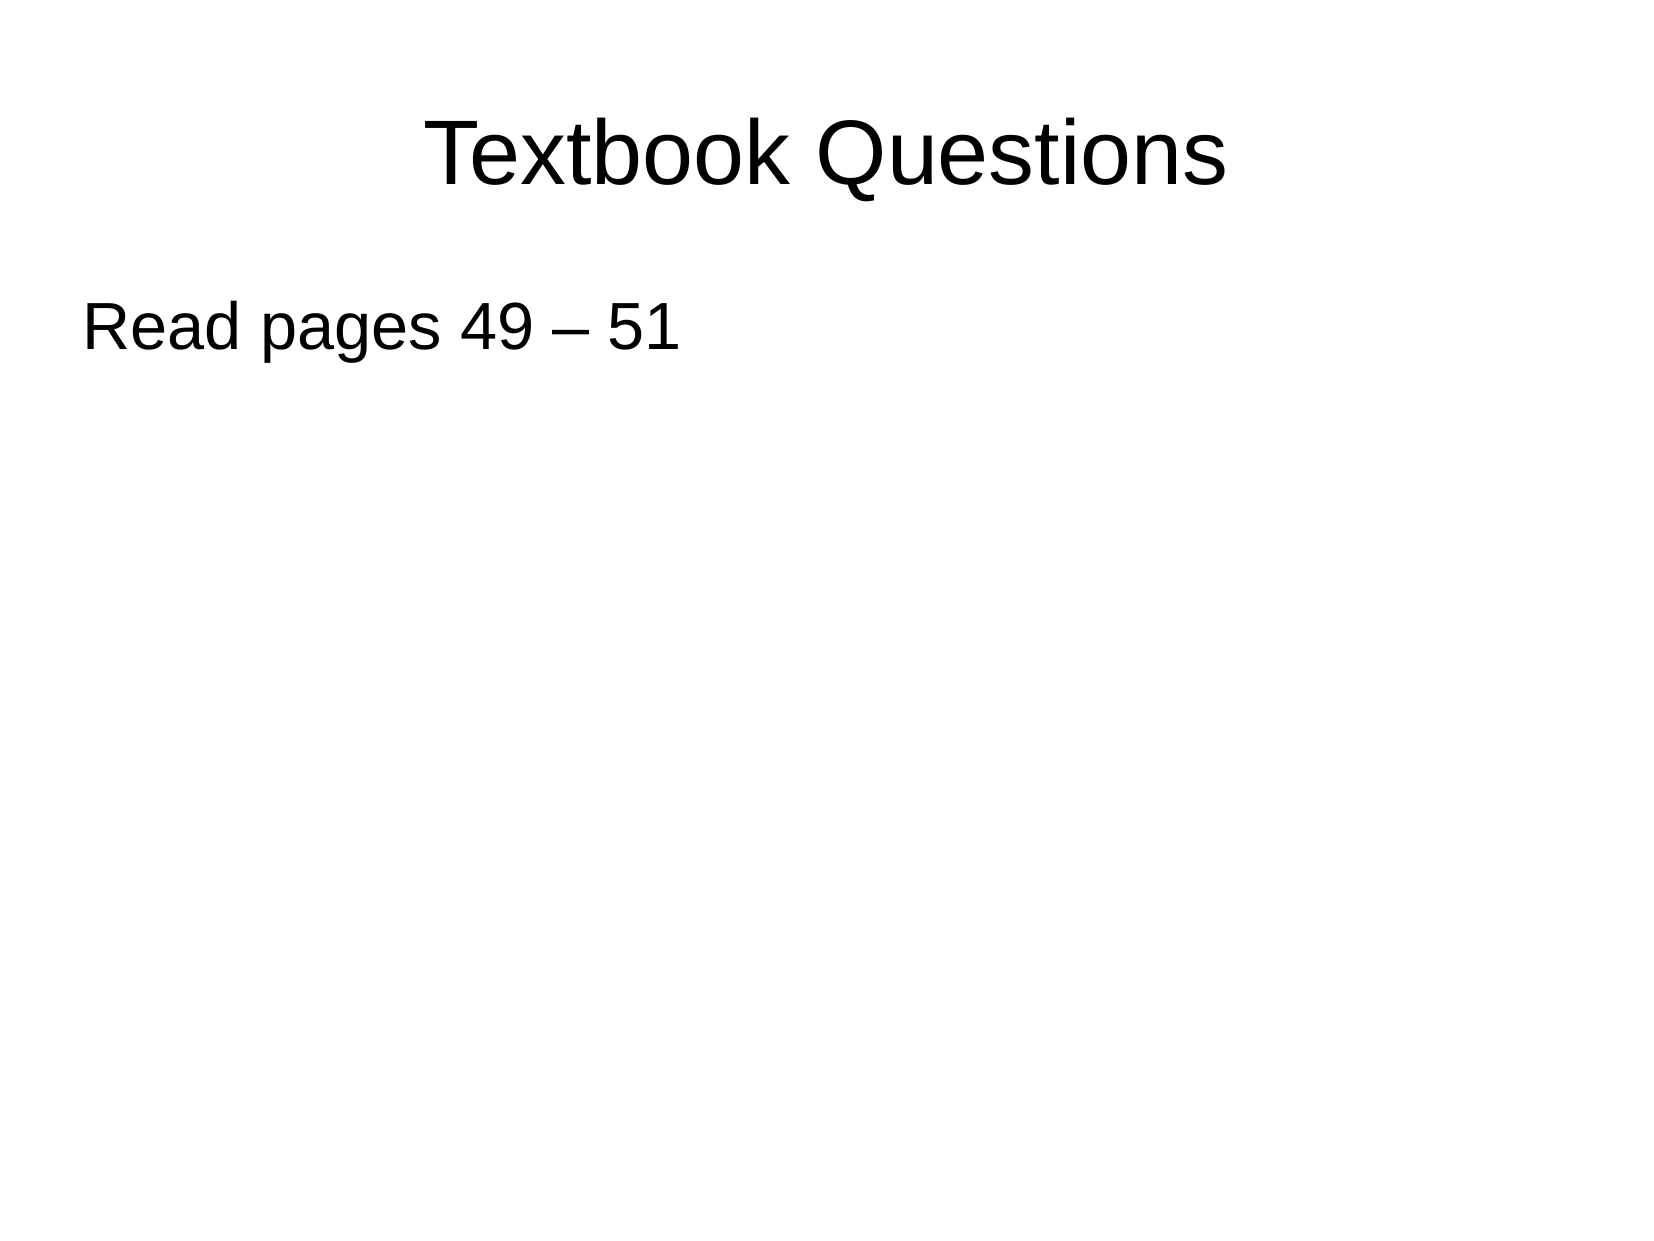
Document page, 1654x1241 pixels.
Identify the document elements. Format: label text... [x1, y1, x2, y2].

title Textbook Questions [82, 49, 1571, 257]
list Read pages 49 – 51 [82, 289, 1571, 1094]
